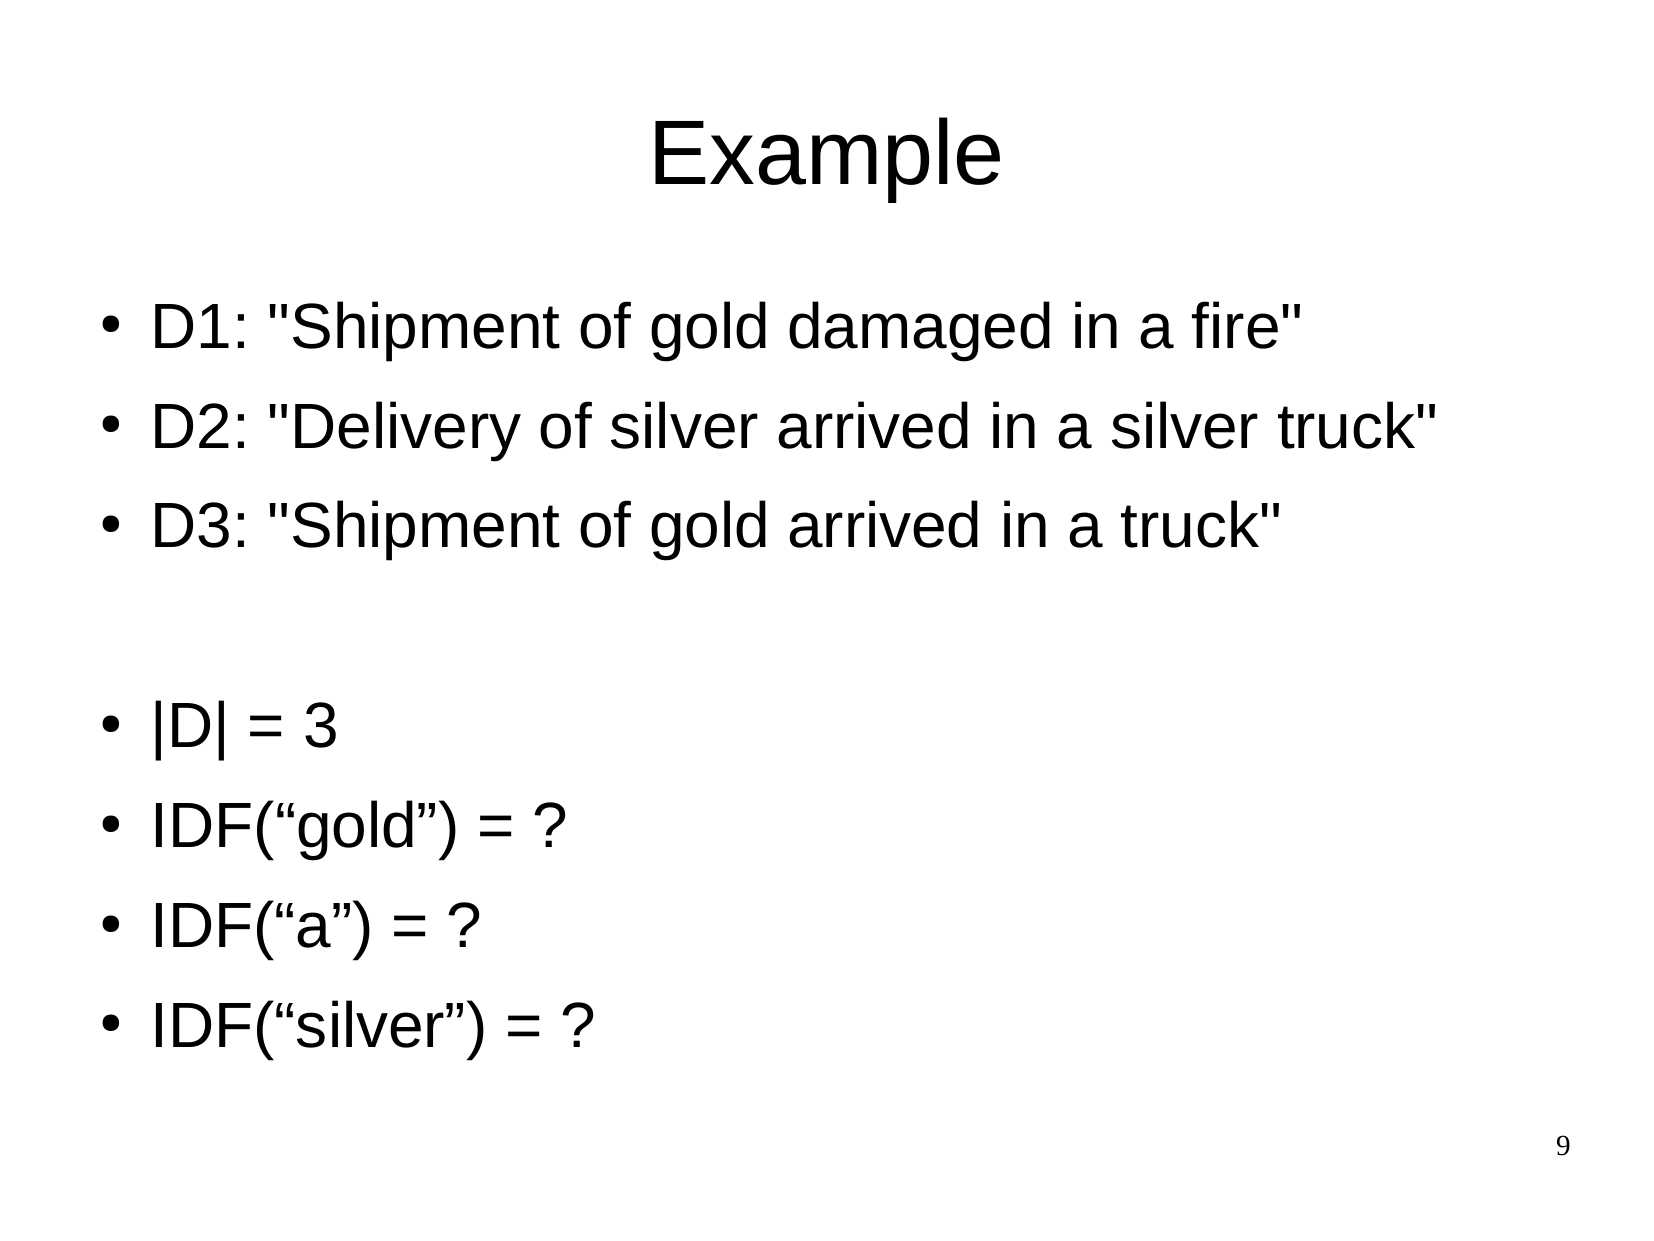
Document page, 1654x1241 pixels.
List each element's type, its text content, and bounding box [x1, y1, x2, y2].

title Example [82, 49, 1571, 257]
list D1: "Shipment of gold damaged in a fire" D2: "Delivery of silver arrived in a silver truck" D3: "Shipment of gold arrived in a truck" |D| = 3 IDF(“gold”) = ? IDF(“a”) = ? IDF(“silver”) = ? [82, 290, 1571, 1066]
